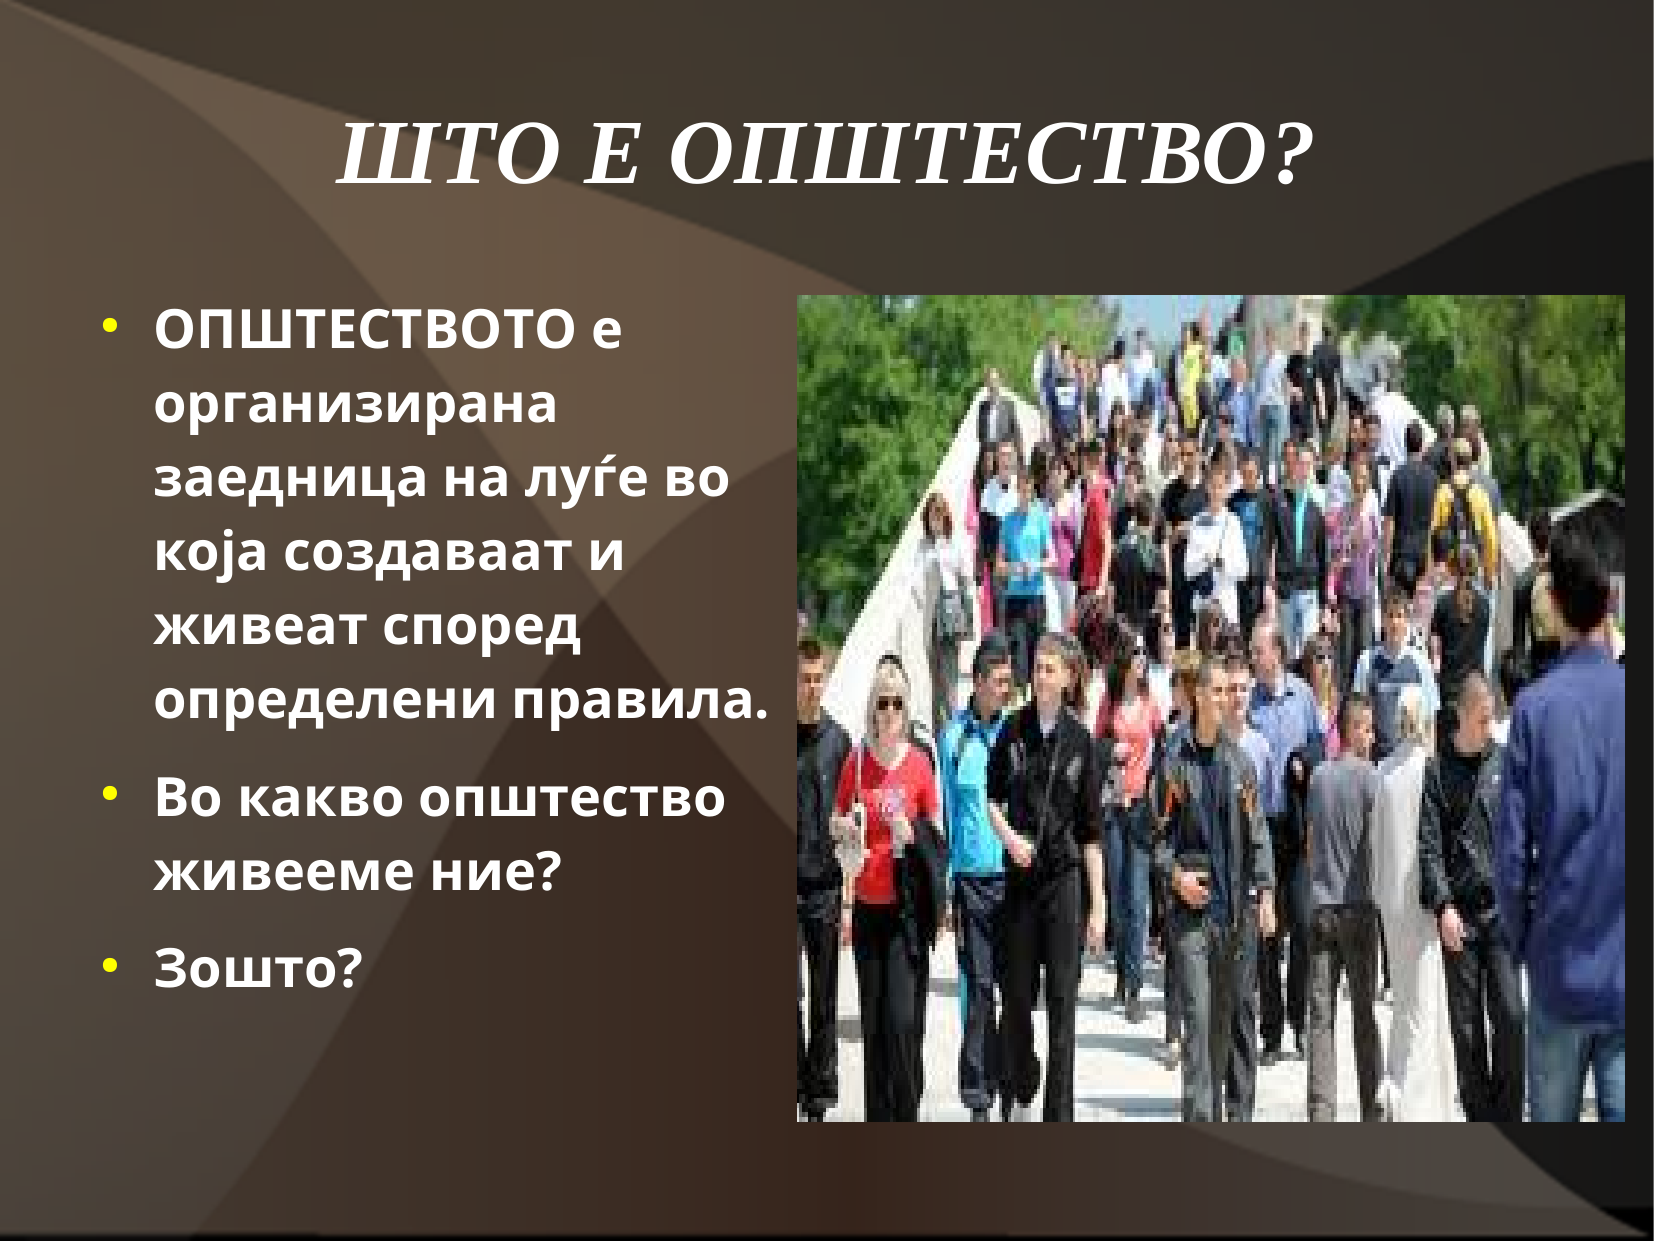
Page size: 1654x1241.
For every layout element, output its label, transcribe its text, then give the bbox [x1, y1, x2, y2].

title ШТО Е ОПШТЕСТВО? [82, 49, 1571, 257]
list ОПШТЕСТВОТО е организирана заедница на луѓе во која создаваат и живеат според определени правила. Во какво општество живееме ние? Зошто? [82, 290, 809, 1109]
picture [0, 0, 1654, 1241]
